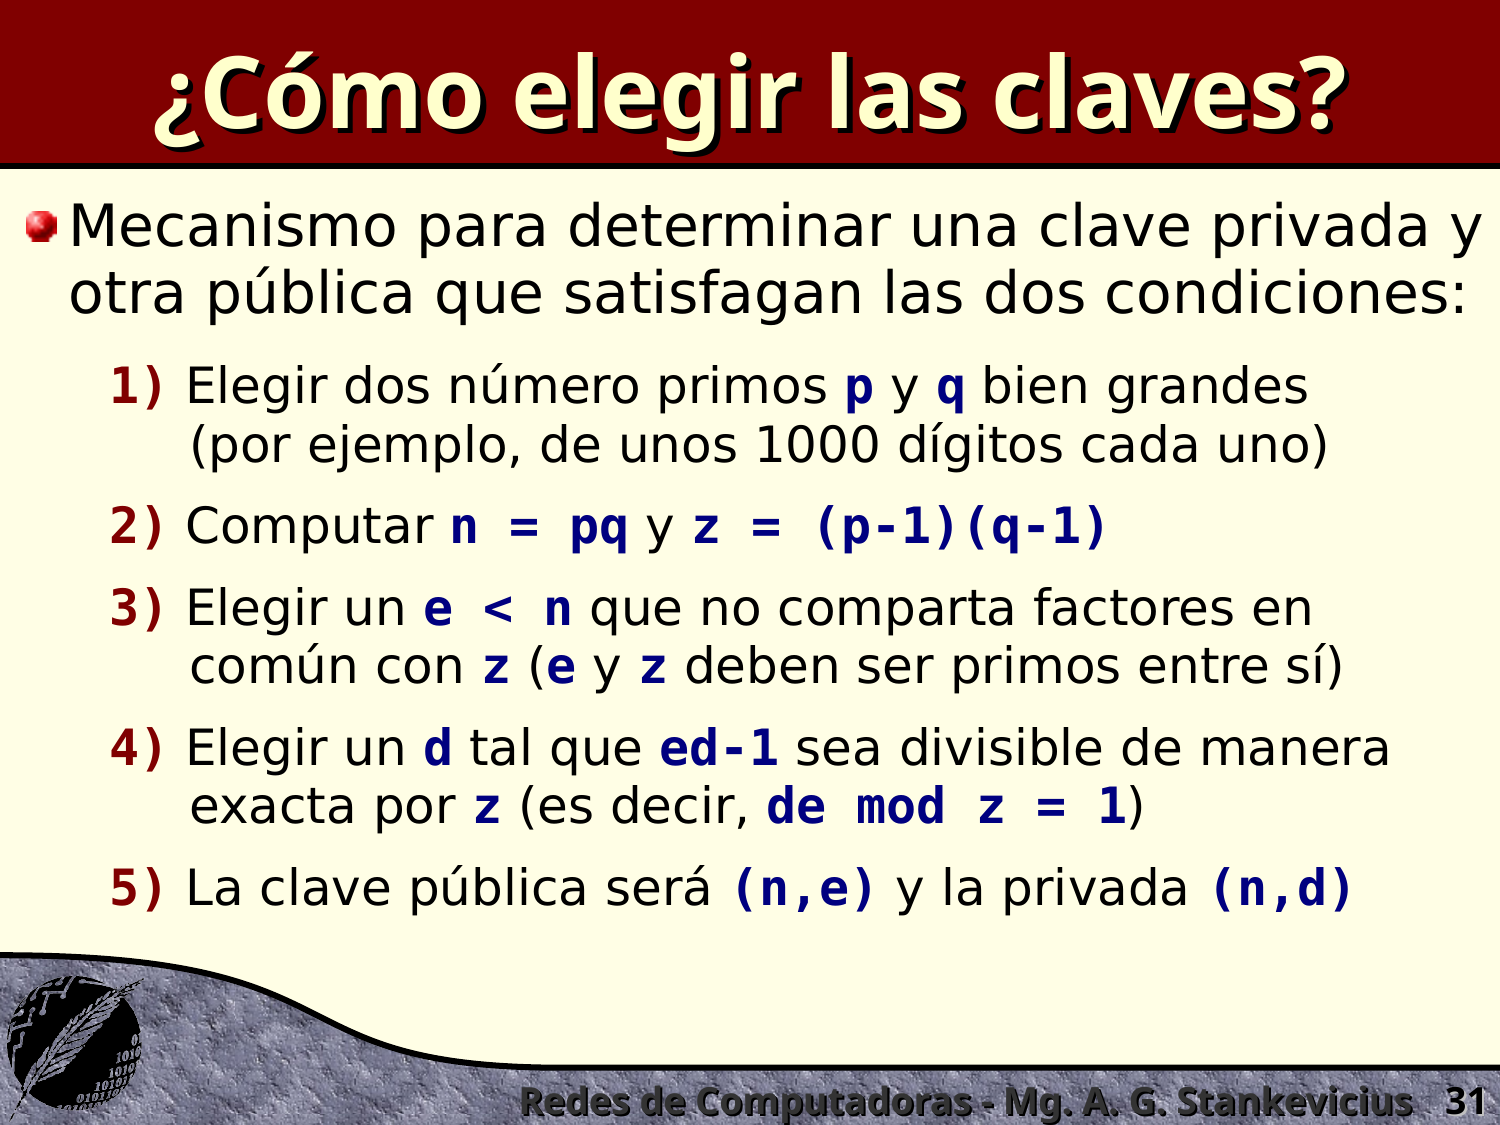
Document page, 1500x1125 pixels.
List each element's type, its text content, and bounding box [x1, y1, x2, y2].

picture [1047, 1100, 1054, 1110]
title ¿Cómo elegir las claves? [15, 5, 1485, 160]
picture [0, 959, 1500, 1125]
list Mecanismo para determinar una clave privada y otra pública que satisfagan las dos condiciones: 1) Elegir dos número primos p y q bien grandes (por ejemplo, de unos 1000 dígitos cada uno) 2) Computar n = pq y z = (p-1)(q-1) 3) Elegir un e < n que no comparta factores en común con z (e y z deben ser primos entre sí) 4) Elegir un d tal que ed-1 sea divisible de manera exacta por z (es decir, de mod z = 1) 5) La clave pública será (n,e) y la privada (n,d) [11, 192, 1486, 989]
picture [790, 1100, 795, 1110]
